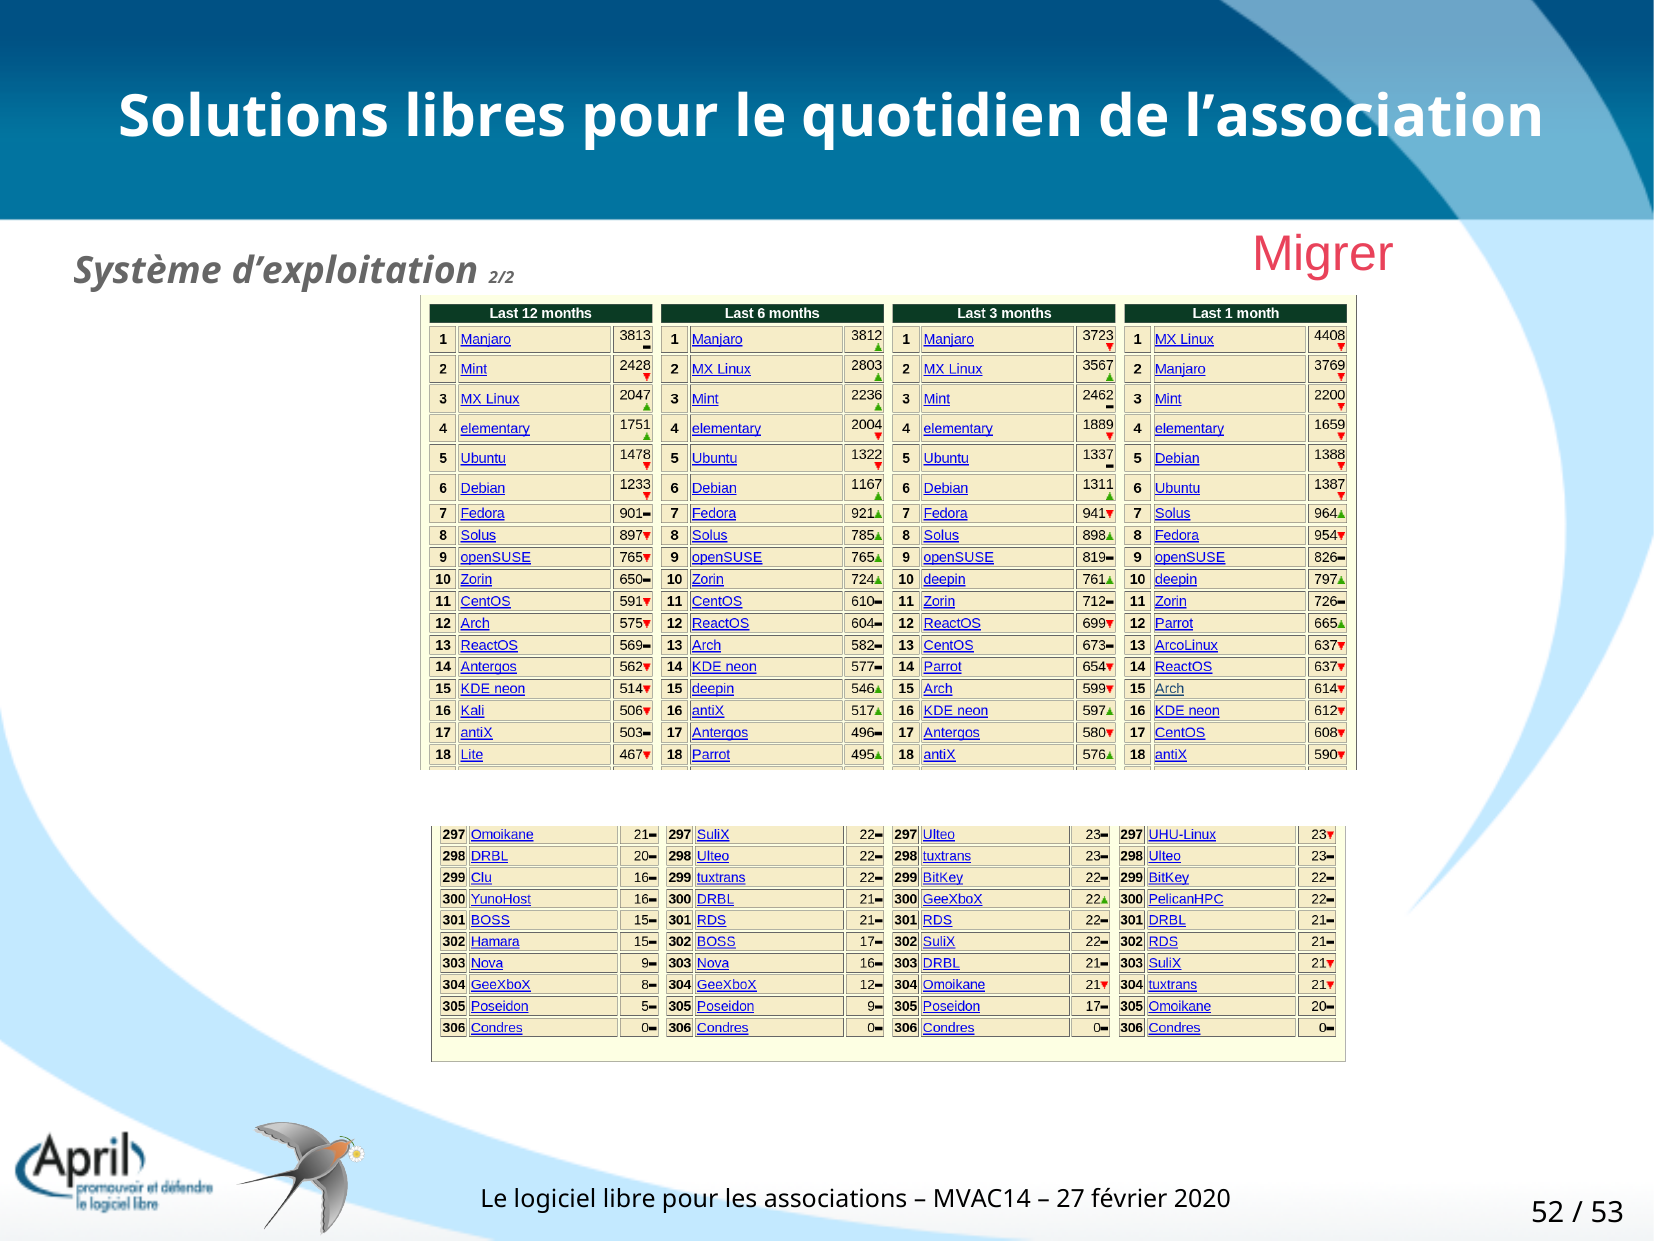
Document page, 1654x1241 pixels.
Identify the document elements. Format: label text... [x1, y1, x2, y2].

text_box [88, 236, 1536, 1093]
text_box Système d’exploitation 2/2 [58, 236, 680, 393]
picture [413, 295, 1359, 770]
text_box Solutions libres pour le quotidien de l’association [88, 20, 1576, 207]
picture [417, 826, 1359, 1077]
picture [0, 0, 1654, 1241]
text_box Migrer [1237, 217, 1409, 289]
